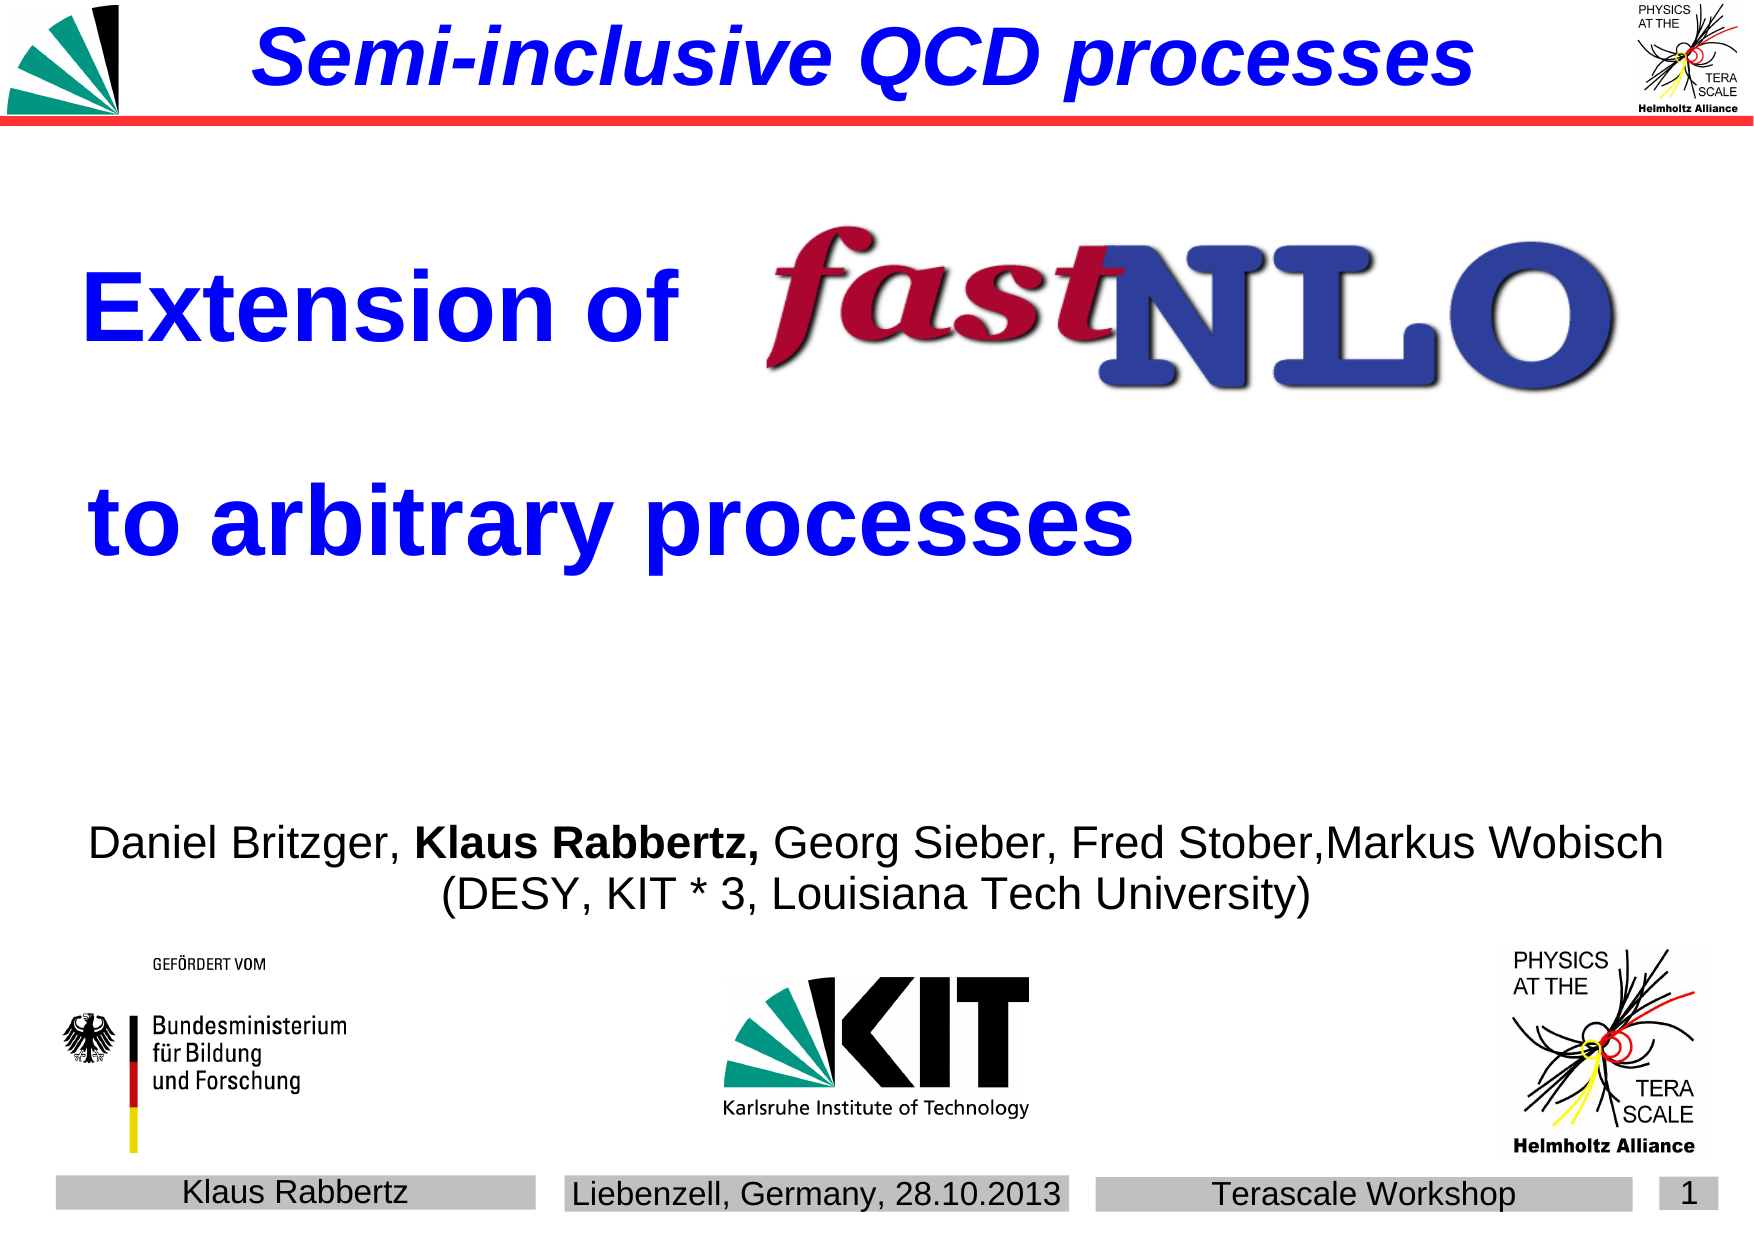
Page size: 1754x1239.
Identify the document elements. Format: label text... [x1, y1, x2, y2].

picture [7, 5, 119, 116]
picture [724, 977, 1029, 1119]
picture [62, 955, 346, 1153]
picture [1500, 944, 1708, 1158]
text_box Extension of [68, 245, 692, 370]
picture [1631, 1, 1745, 115]
text_box Daniel Britzger, Klaus Rabbertz, Georg Sieber, Fred Stober,Markus Wobisch (DESY, KIT * 3, Louisiana Tech University) [76, 810, 1678, 926]
title Semi-inclusive QCD processes [123, 0, 1606, 114]
picture [739, 213, 1638, 397]
text_box to arbitrary processes [76, 459, 1149, 583]
